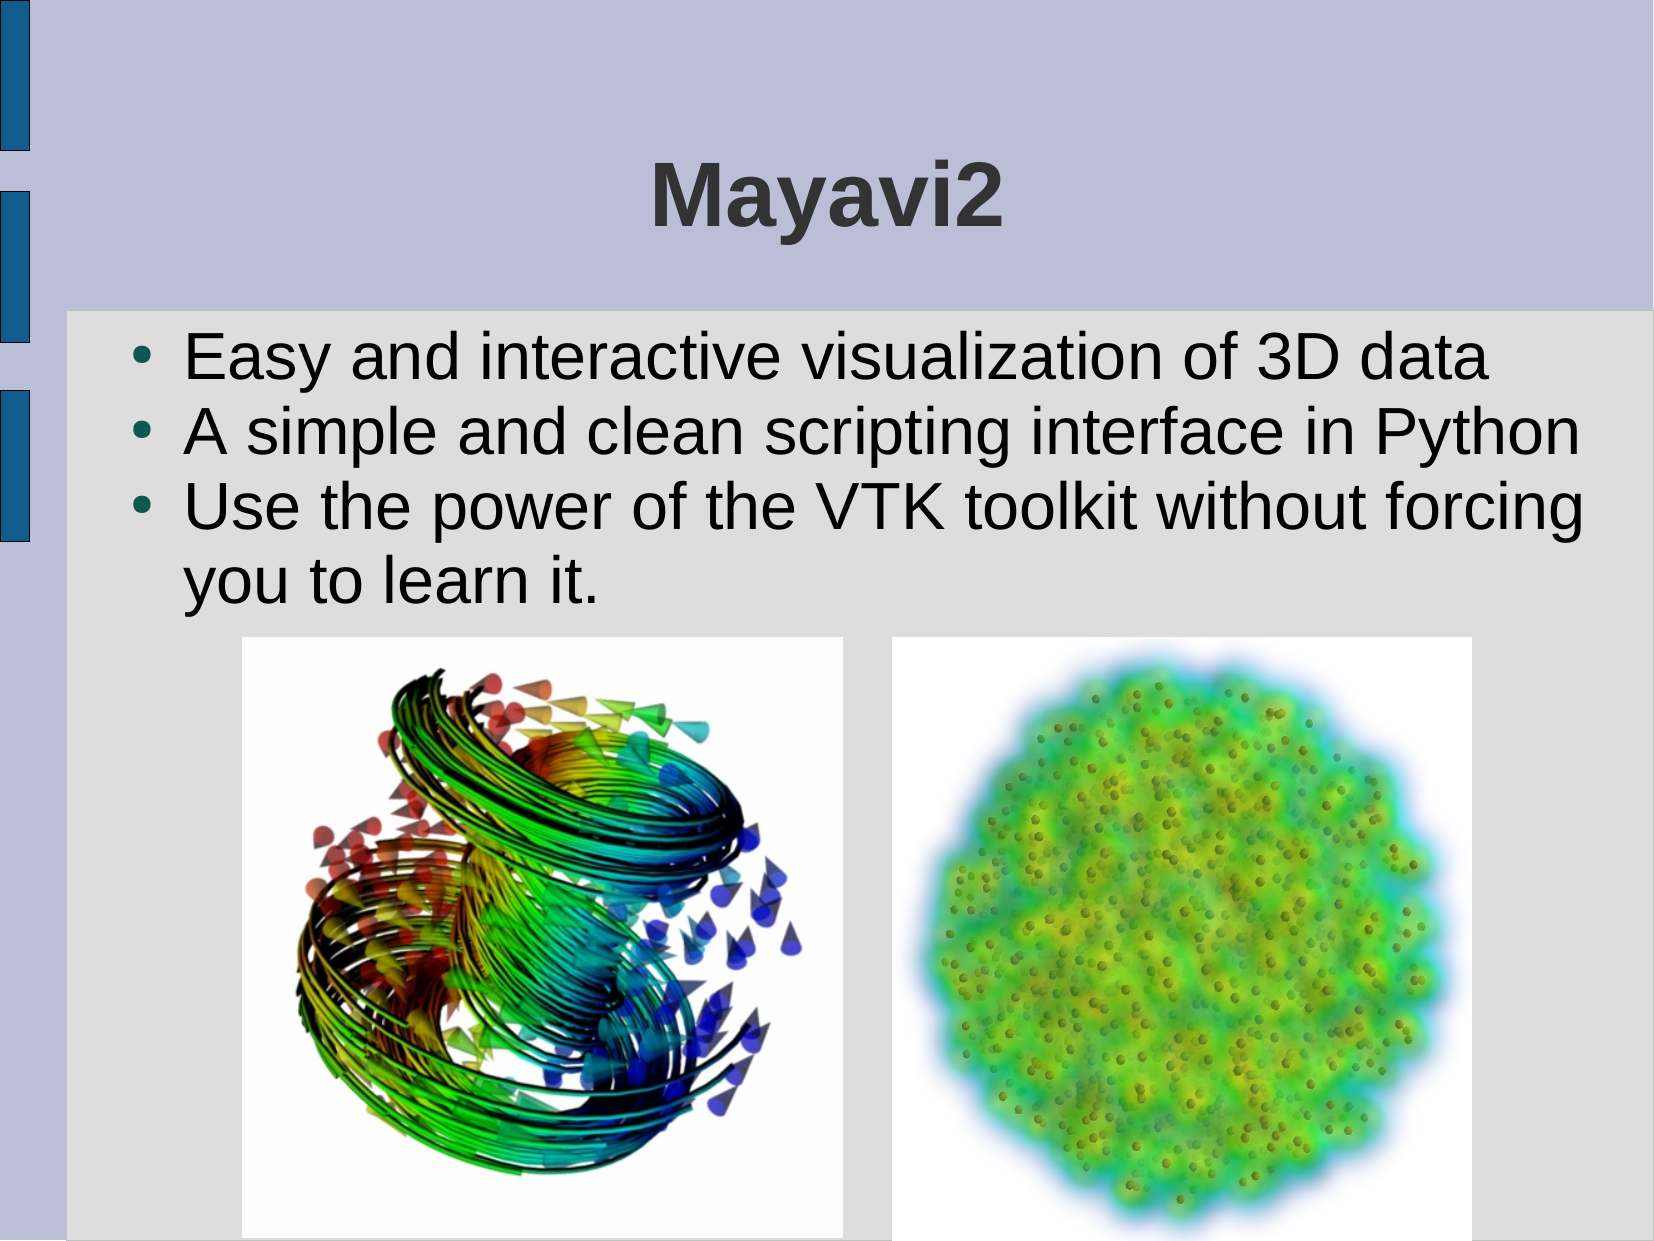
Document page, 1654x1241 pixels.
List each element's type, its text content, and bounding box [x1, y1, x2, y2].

title Mayavi2 [121, 98, 1534, 291]
list Easy and interactive visualization of 3D data A simple and clean scripting interface in Python Use the power of the VTK toolkit without forcing you to learn it. [112, 319, 1613, 1198]
picture [242, 637, 843, 1238]
picture [892, 637, 1472, 1241]
